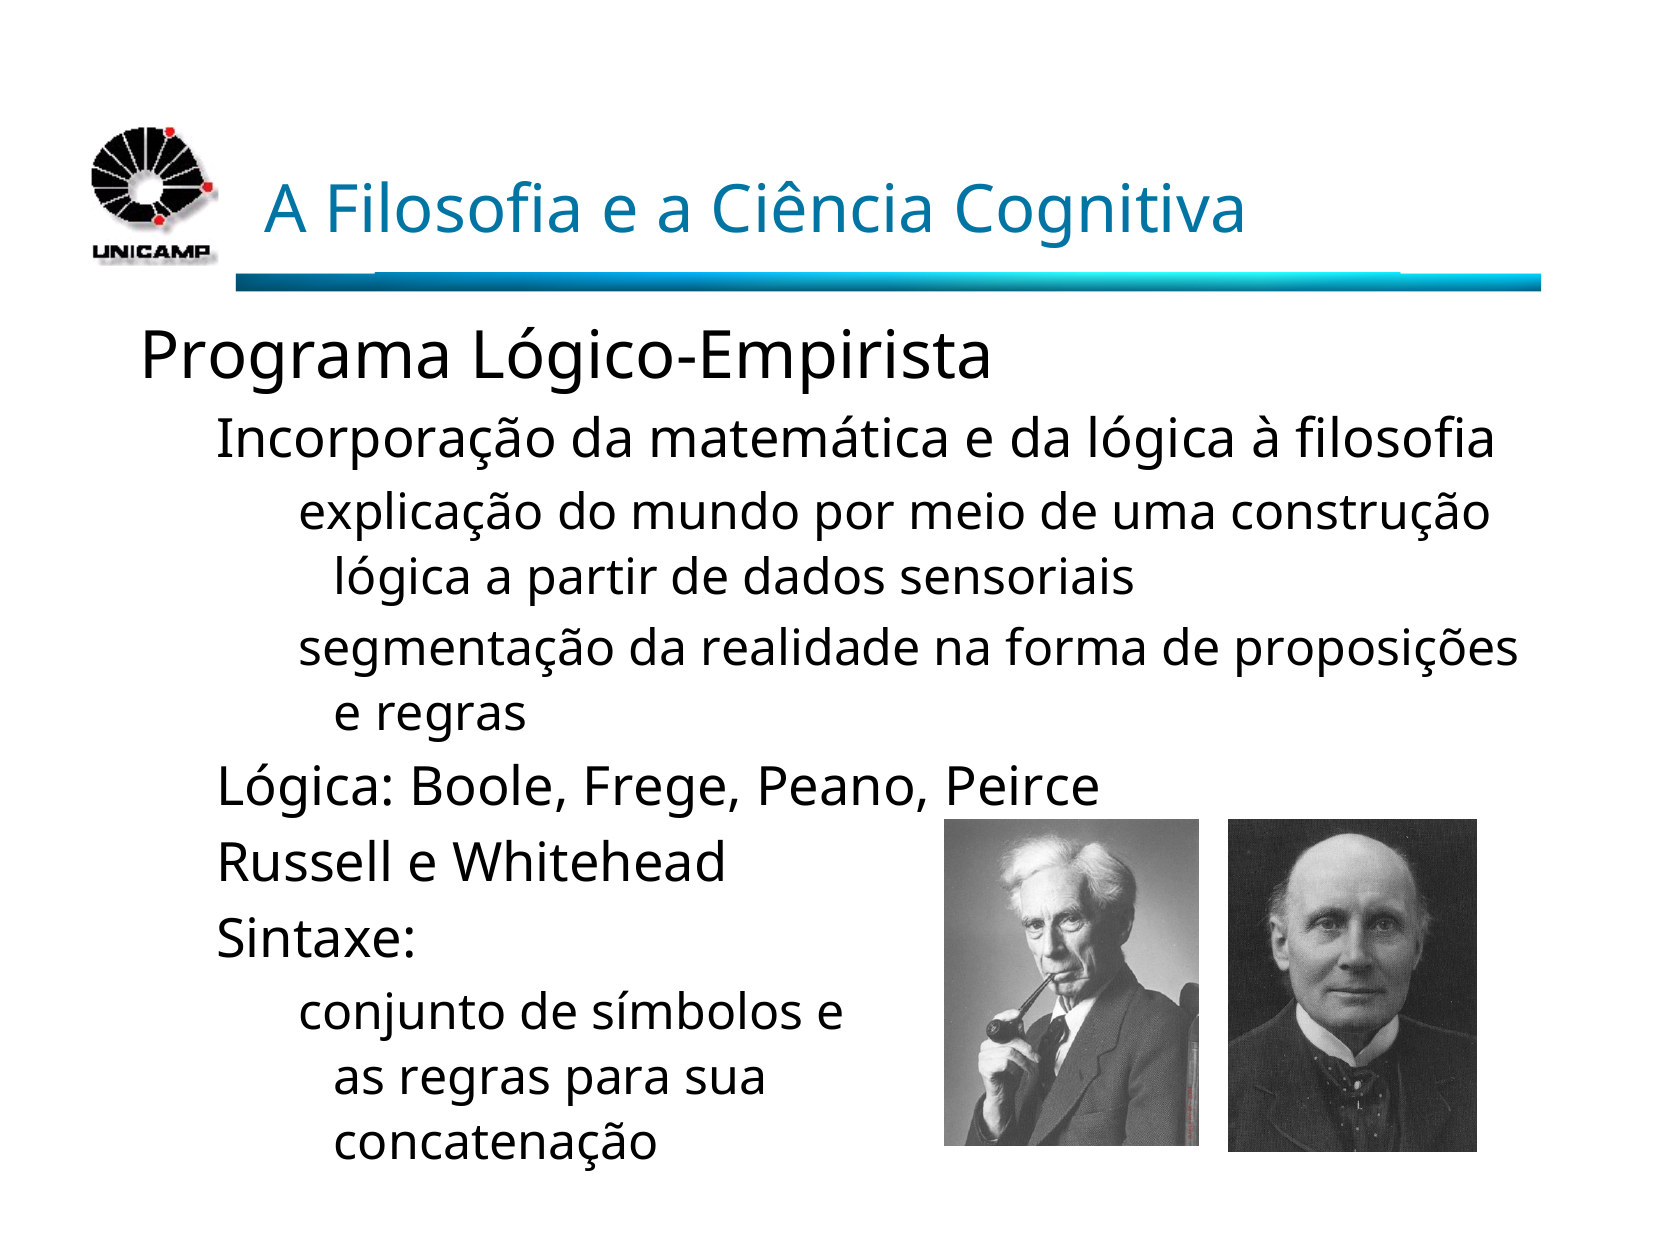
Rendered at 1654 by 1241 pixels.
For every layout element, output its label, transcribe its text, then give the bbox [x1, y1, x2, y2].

list Programa Lógico-Empirista Incorporação da matemática e da lógica à filosofia explicação do mundo por meio de uma construção lógica a partir de dados sensoriais segmentação da realidade na forma de proposições e regras Lógica: Boole, Frege, Peano, Peirce Russell e Whitehead Sintaxe: conjunto de símbolos e as regras para sua concatenação [121, 309, 1534, 1200]
picture [125, 272, 1654, 295]
picture [944, 819, 1199, 1146]
picture [1228, 819, 1477, 1152]
title A Filosofia e a Ciência Cognitiva [264, 42, 1534, 250]
